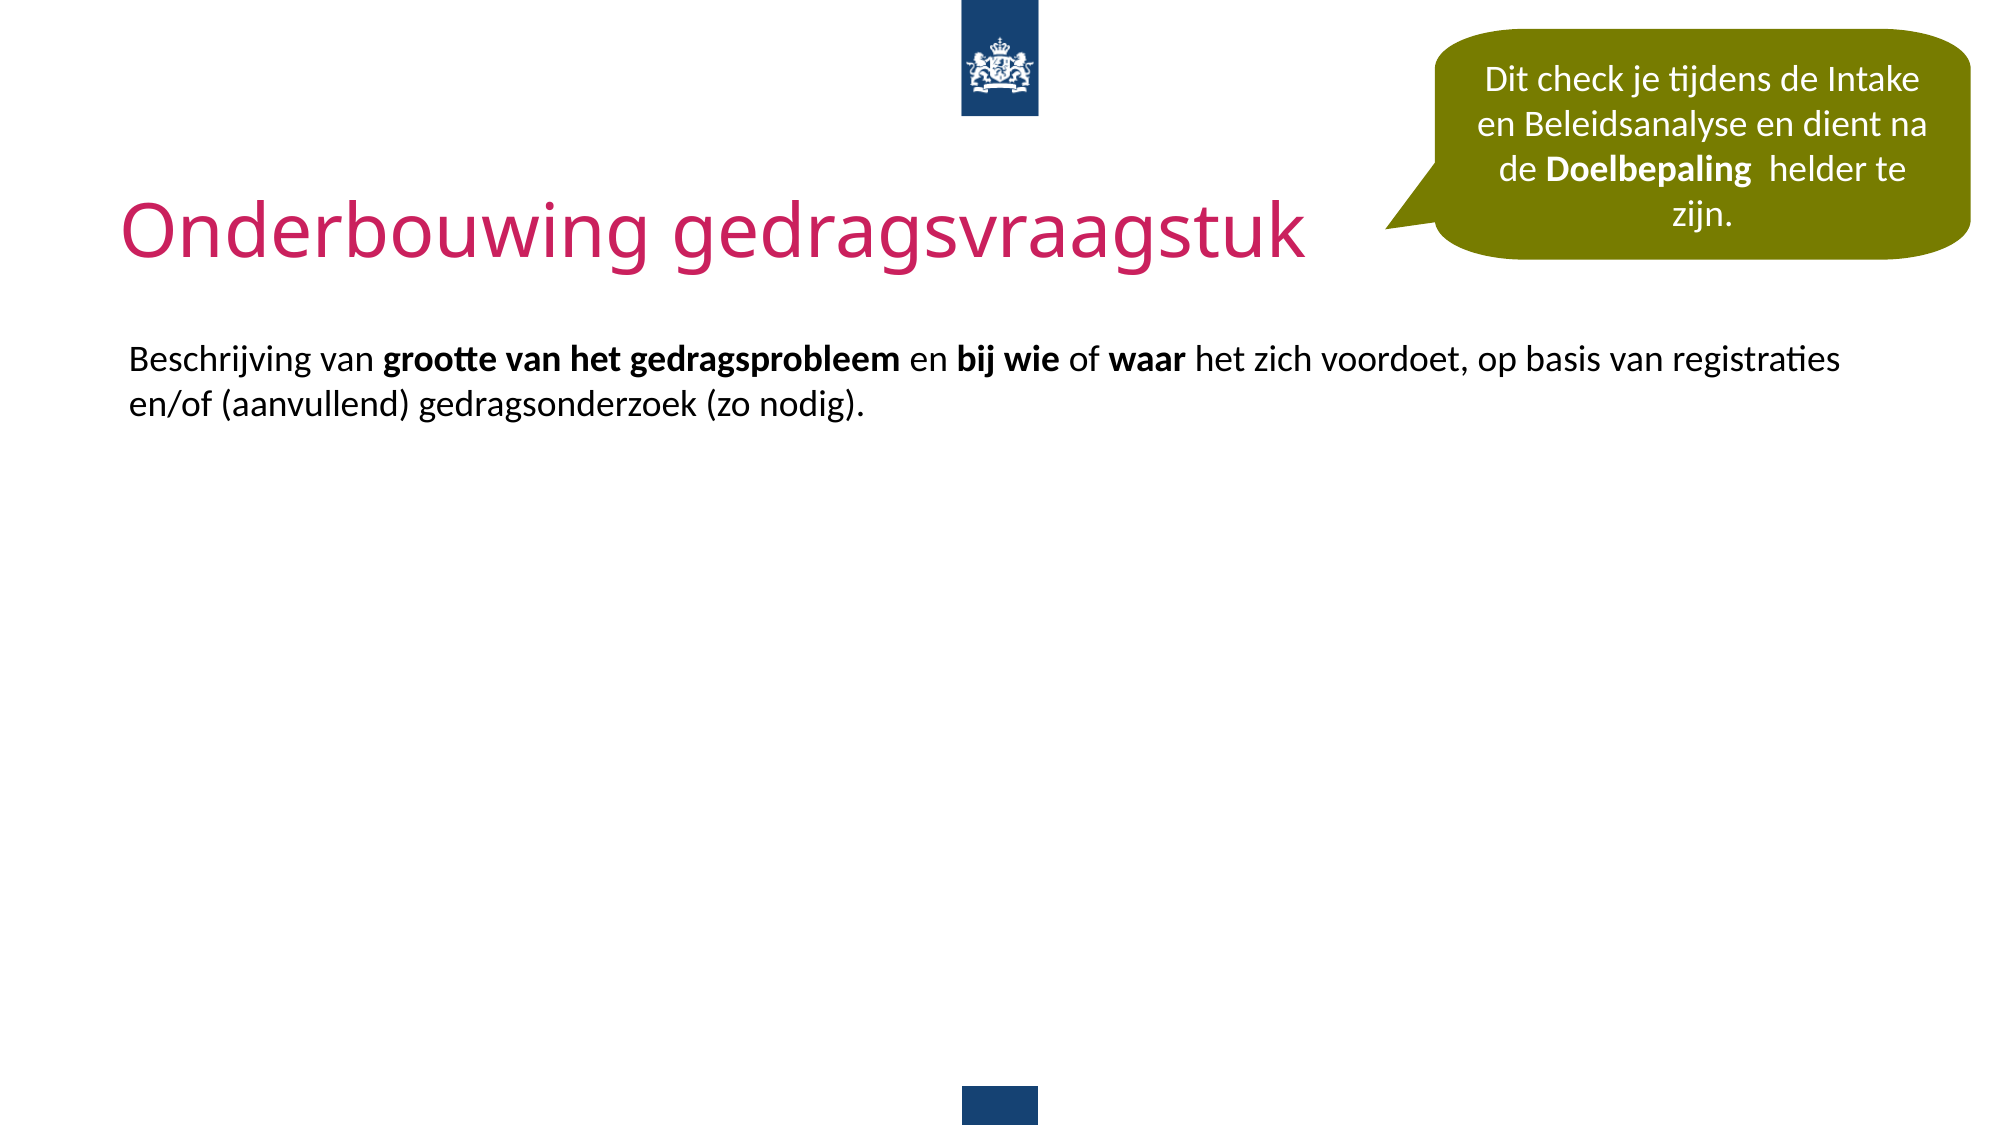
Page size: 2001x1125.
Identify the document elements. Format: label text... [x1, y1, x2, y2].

text_box Onderbouwing gedragsvraagstuk [104, 125, 1897, 281]
text_box Dit check je tijdens de Intake en Beleidsanalyse en dient na de Doelbepaling helder te zijn. [1389, 30, 1969, 258]
text_box Beschrijving van grootte van het gedragsprobleem en bij wie of waar het zich voordoet, op basis van registraties en/of (aanvullend) gedragsonderzoek (zo nodig). [114, 326, 1945, 1035]
